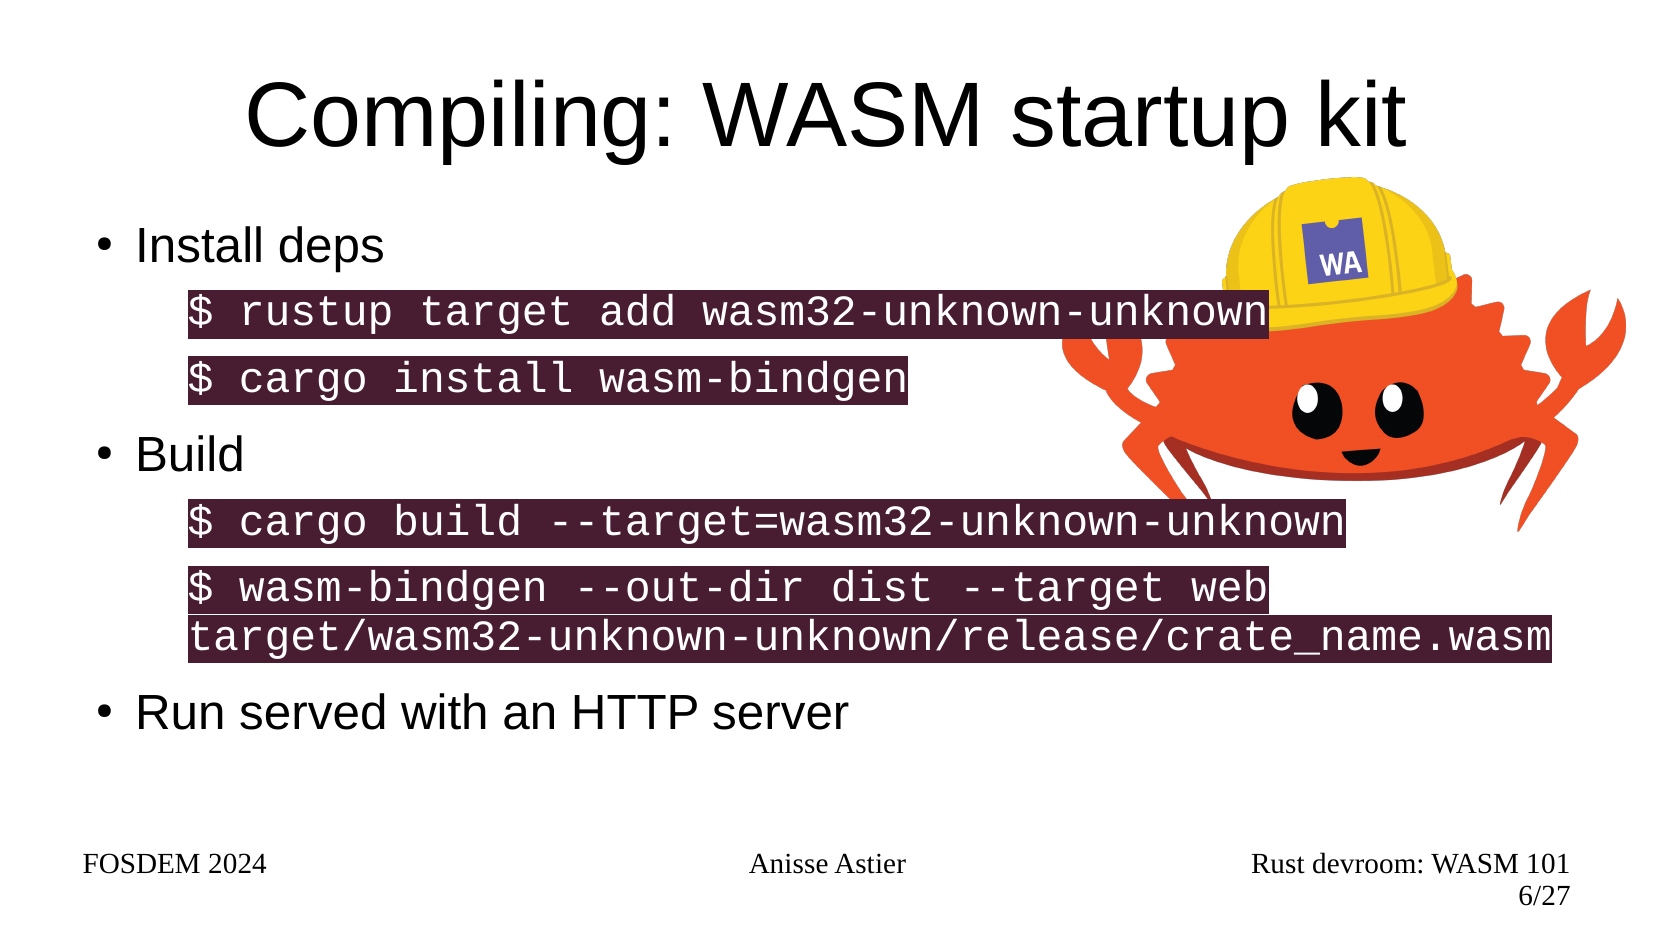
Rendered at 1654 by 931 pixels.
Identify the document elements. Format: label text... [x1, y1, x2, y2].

title Compiling: WASM startup kit [82, 37, 1571, 193]
picture [1062, 177, 1626, 532]
list Install deps $ rustup target add wasm32-unknown-unknown $ cargo install wasm-bindgen Build $ cargo build --target=wasm32-unknown-unknown $ wasm-bindgen --out-dir dist --target web target/wasm32-unknown-unknown/release/crate_name.wasm Run served with an HTTP server [82, 217, 1571, 758]
